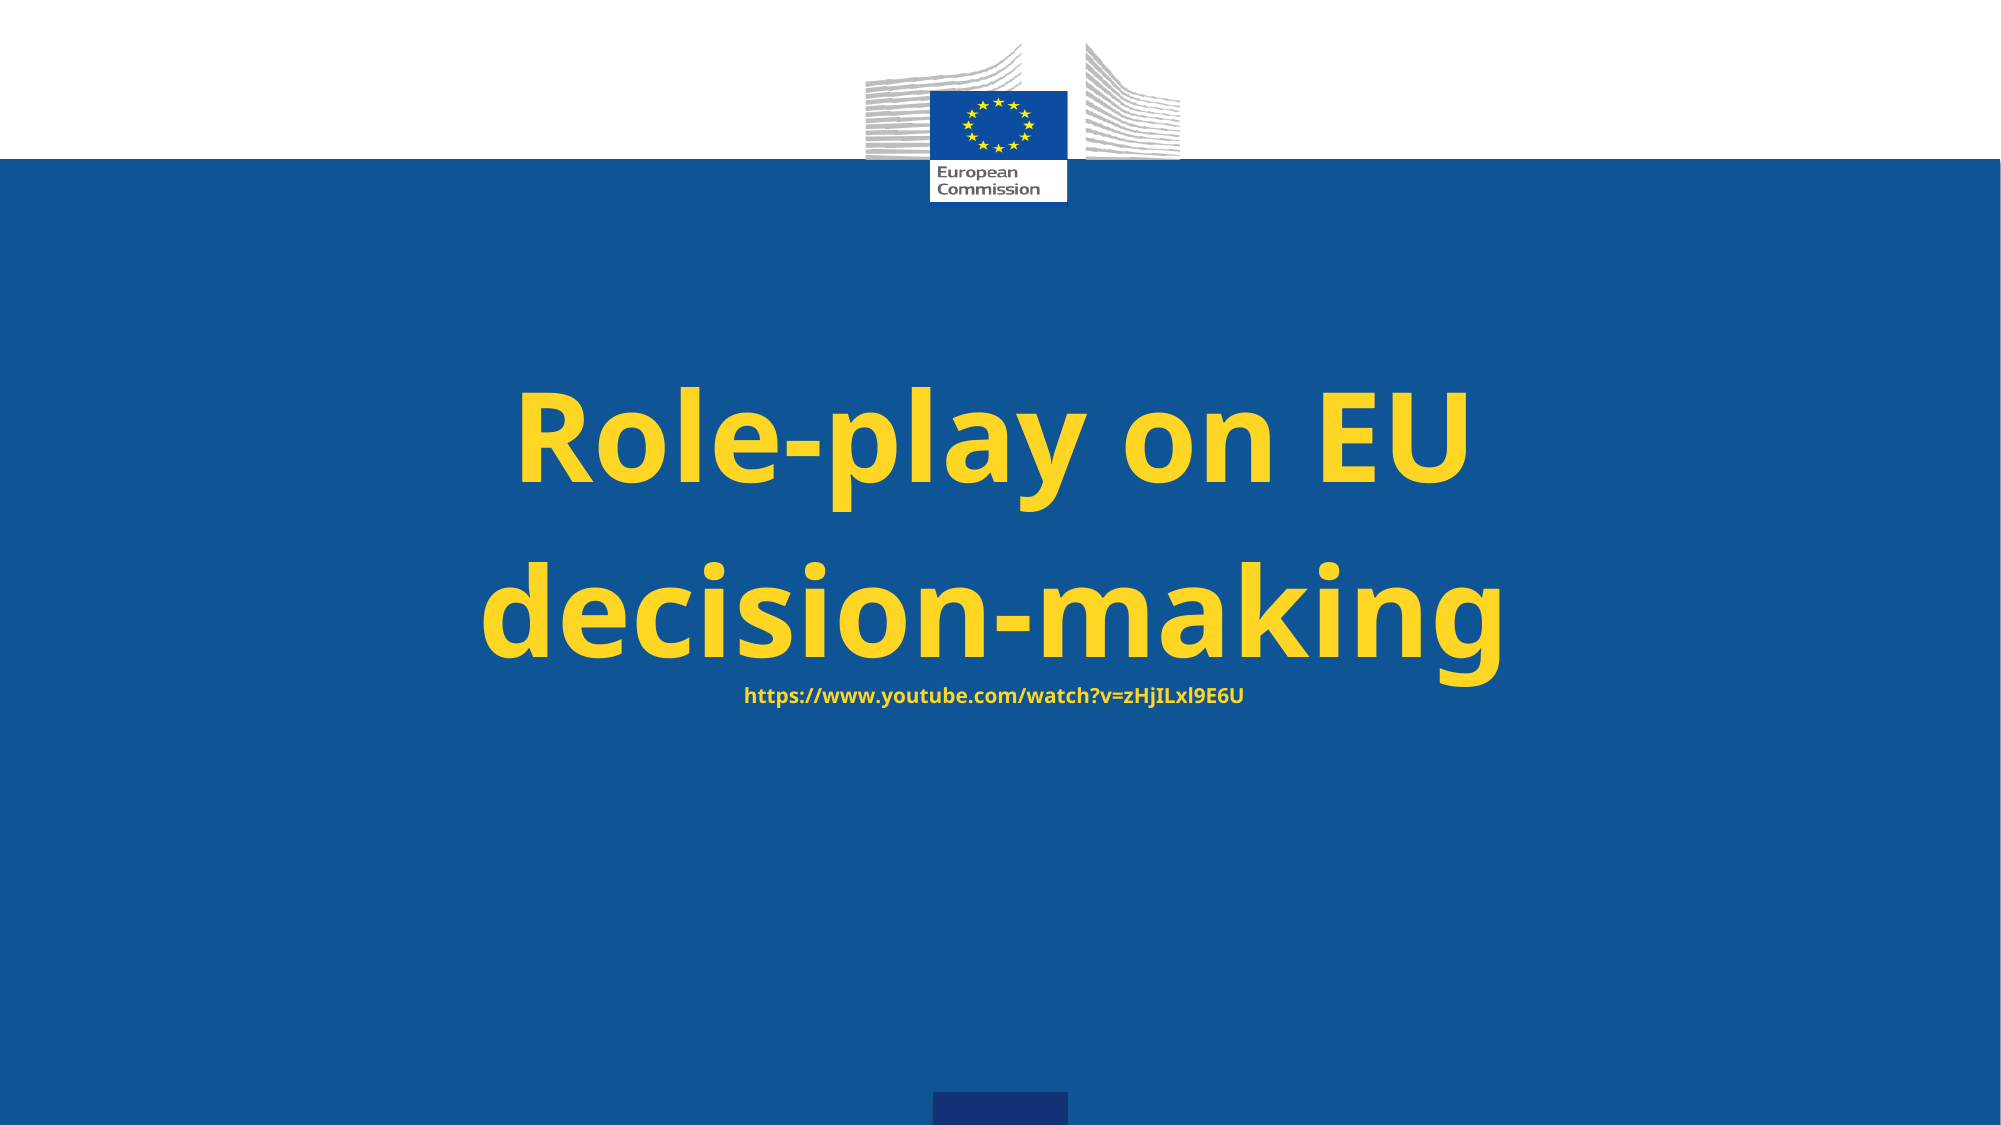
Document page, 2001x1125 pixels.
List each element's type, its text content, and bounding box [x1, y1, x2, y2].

title Role-play on EU decision-making https://www.youtube.com/watch?v=zHjILxl9E6U [362, 349, 1627, 799]
